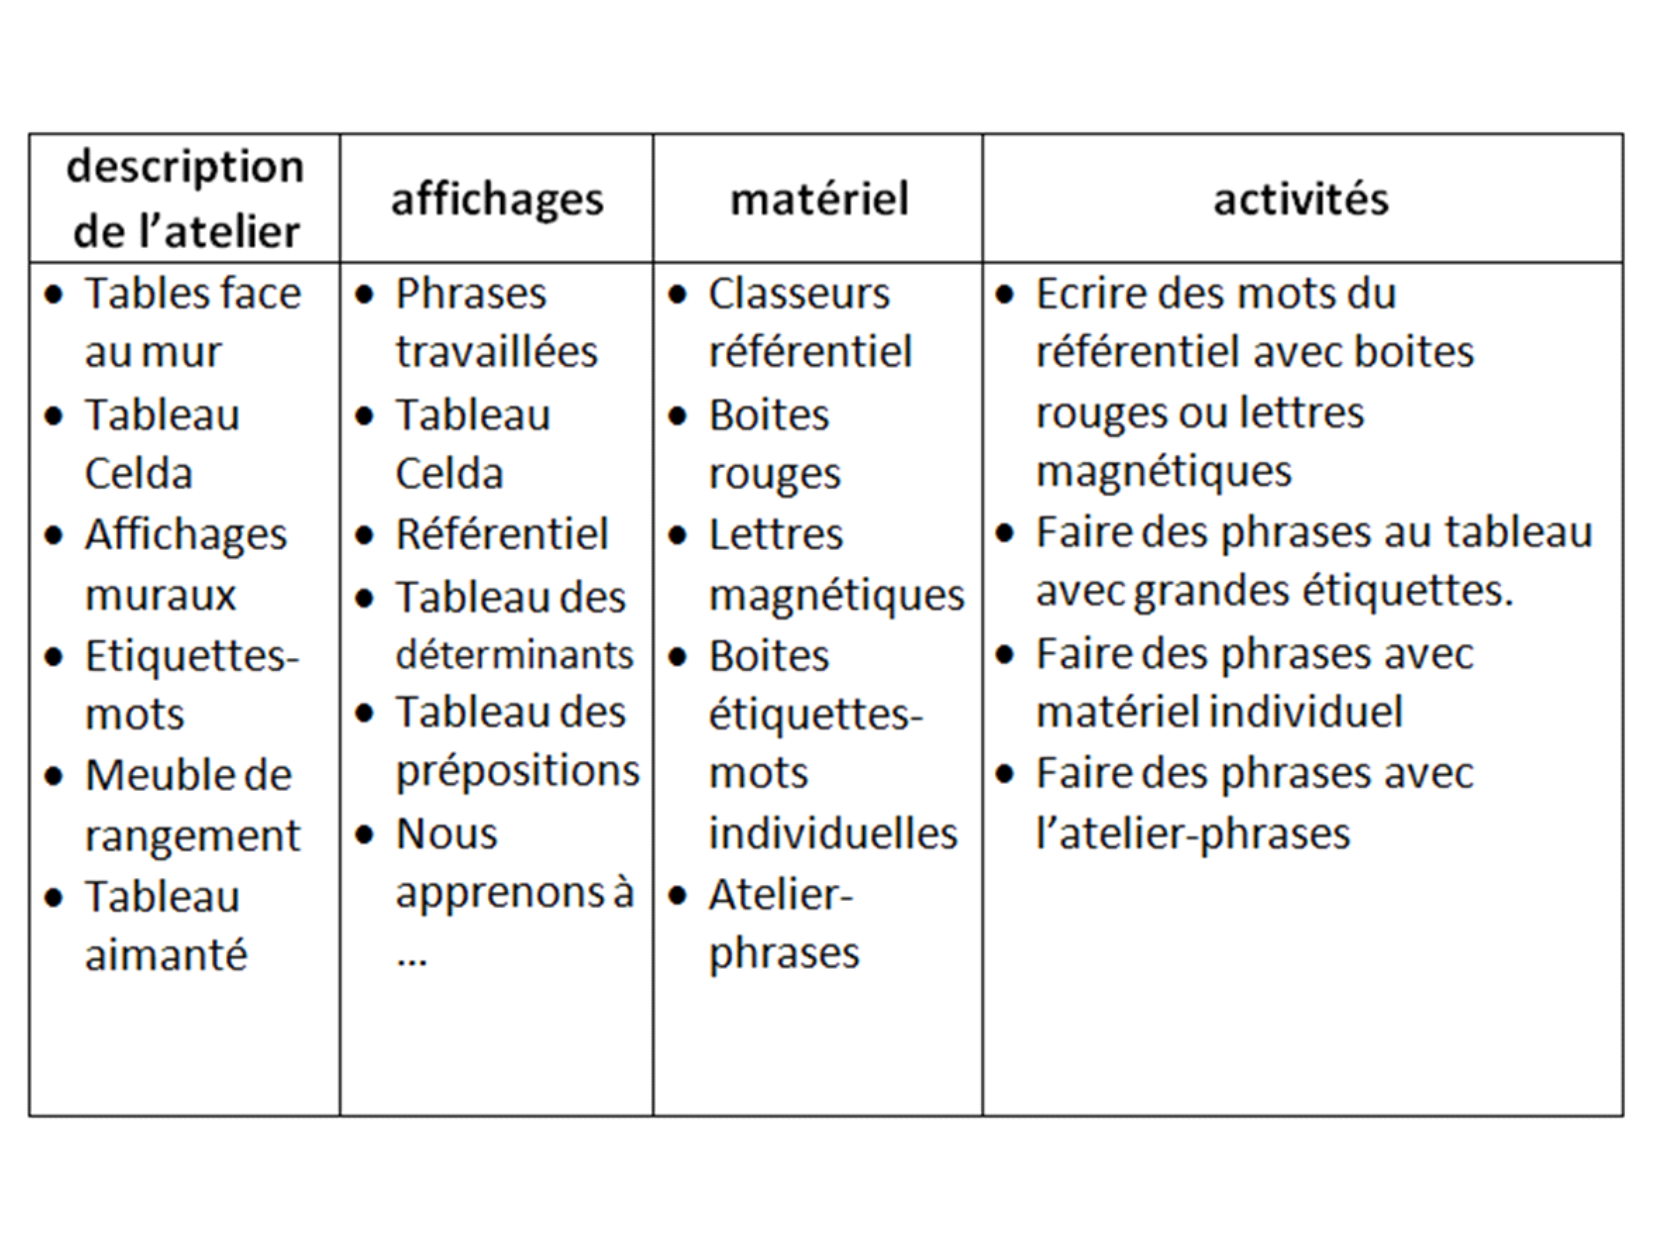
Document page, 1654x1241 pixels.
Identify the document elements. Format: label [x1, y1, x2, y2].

picture [1, 90, 1654, 1145]
